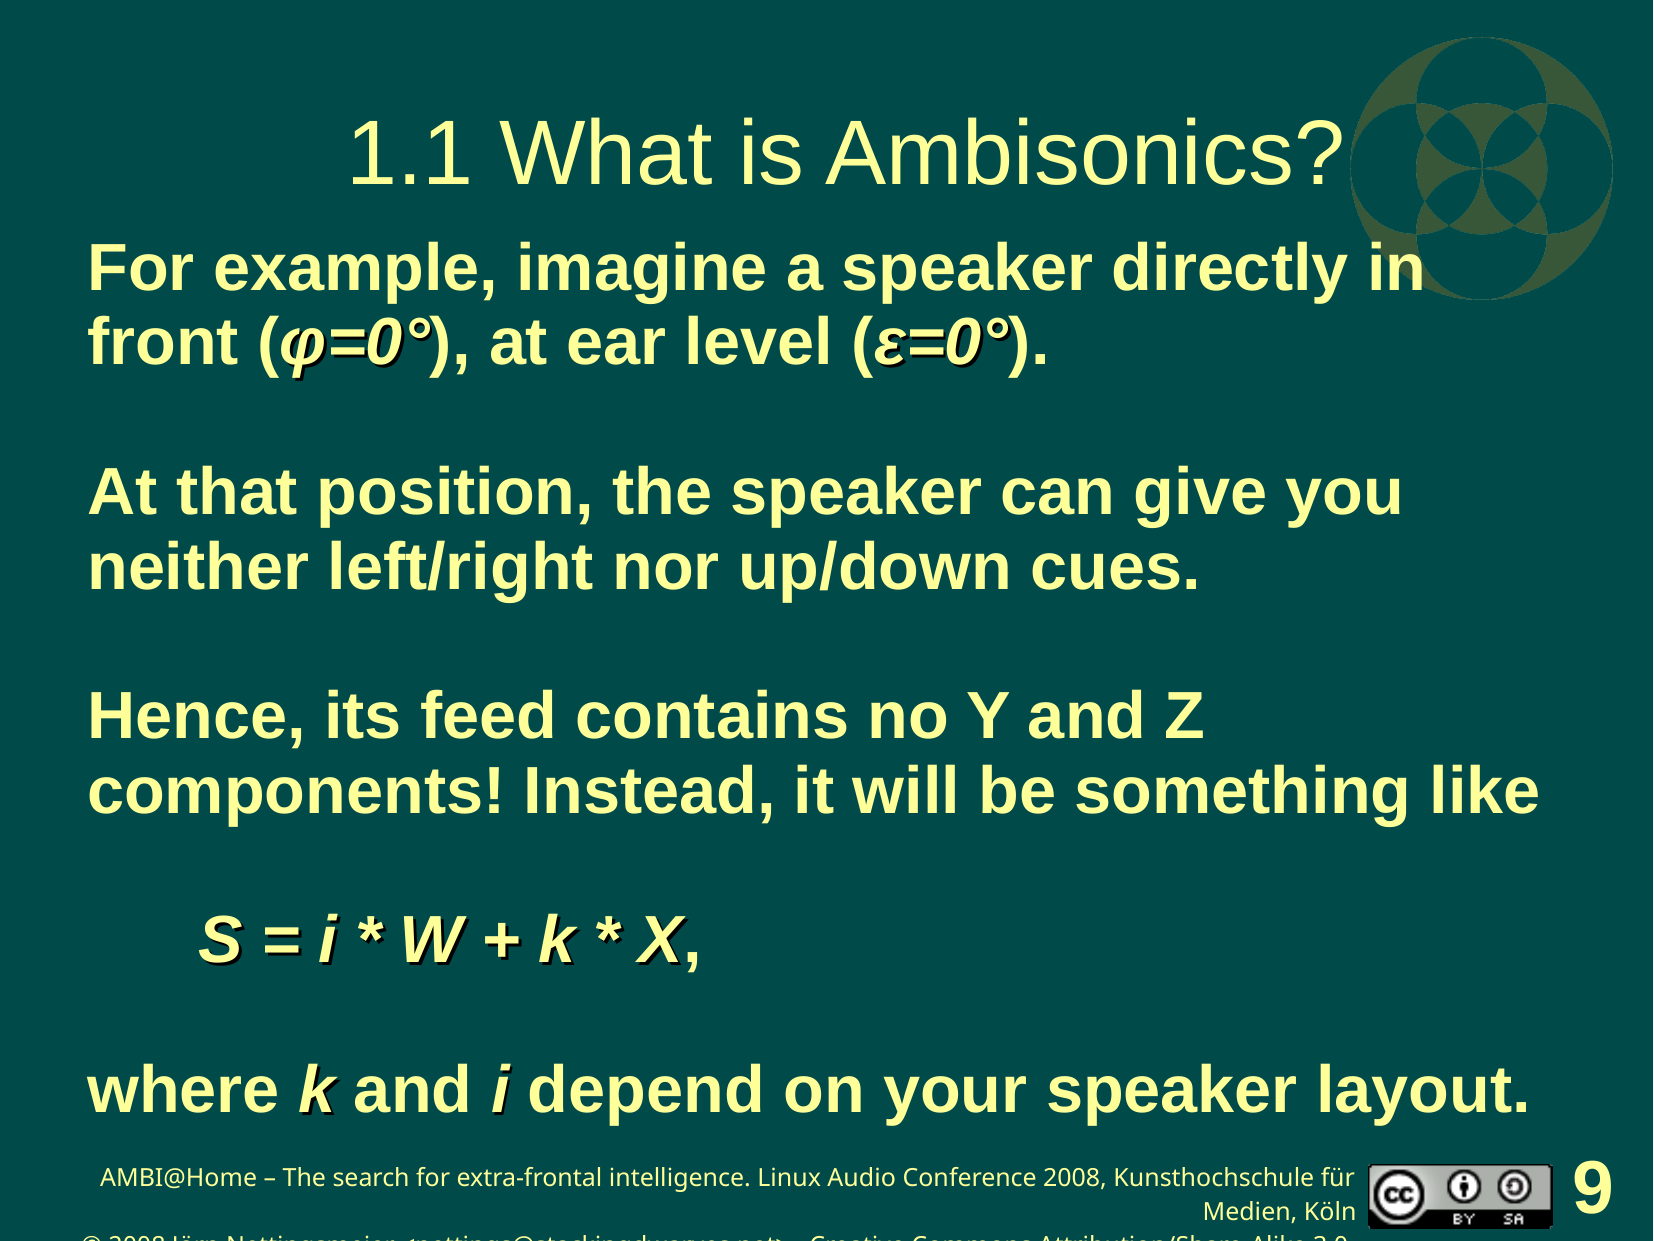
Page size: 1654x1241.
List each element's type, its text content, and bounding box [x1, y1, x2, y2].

picture [1350, 37, 1613, 300]
picture [1368, 1164, 1553, 1229]
subtitle For example, imagine a speaker directly in front (φ=0°), at ear level (ε=0°). At that position, the speaker can give you neither left/right nor up/down cues. Hence, its feed contains no Y and Z components! Instead, it will be something like S = i * W + k * X, where k and i depend on your speaker layout. [87, 229, 1576, 1127]
title 1.1 What is Ambisonics? [82, 49, 1576, 257]
